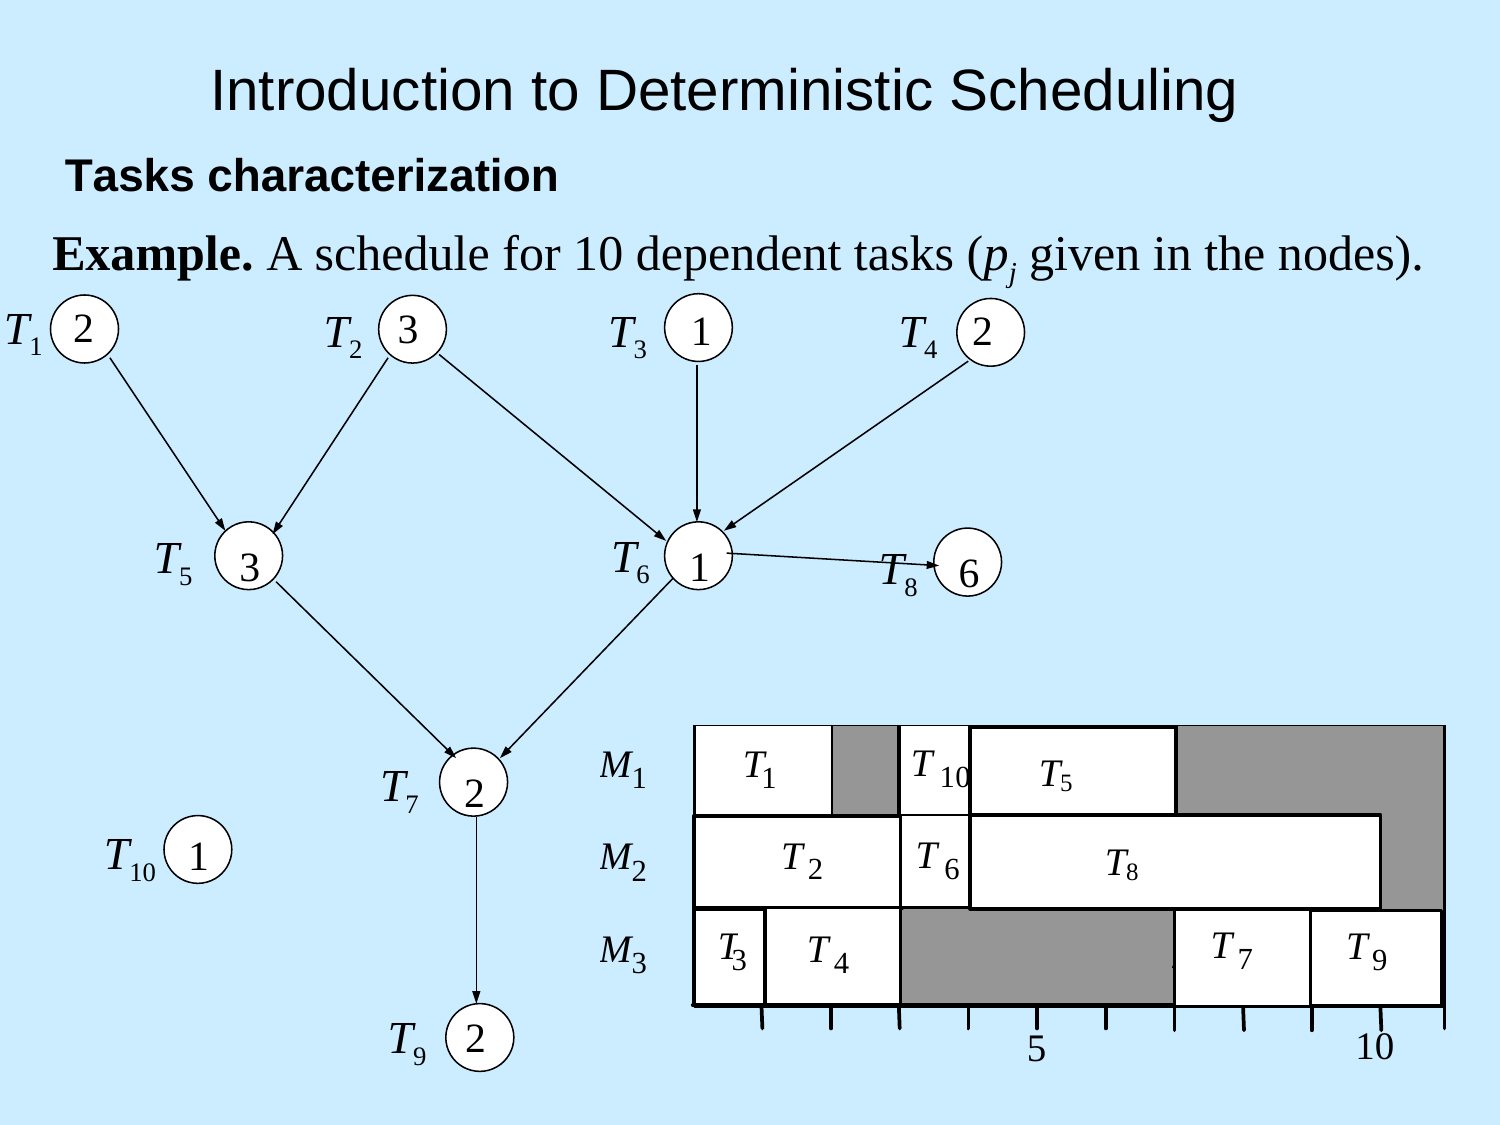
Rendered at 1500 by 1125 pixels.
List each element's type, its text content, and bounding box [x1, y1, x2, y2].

text_box T5 [138, 520, 258, 633]
text_box T8 [864, 531, 983, 644]
text_box 1 [713, 295, 772, 402]
text_box 3 [428, 294, 478, 387]
text_box 1 [716, 526, 733, 585]
text_box T4 [883, 293, 1003, 406]
text_box 2 [957, 296, 1063, 388]
text_box 2 [69, 292, 140, 395]
text_box T1 [0, 290, 69, 403]
title Introduction to Deterministic Scheduling [0, 12, 1450, 163]
text_box [189, 815, 217, 821]
text_box T6 [596, 518, 716, 631]
text_box Tasks characterization [49, 137, 1338, 208]
text_box 2 [450, 1003, 506, 1068]
text_box T3 [593, 293, 713, 406]
text_box Example. A schedule for 10 dependent tasks (pj given in the nodes). [37, 212, 1500, 297]
text_box [465, 1068, 495, 1072]
text_box 6 [983, 531, 1002, 593]
text_box T7 [365, 748, 484, 861]
text_box 2 [484, 749, 508, 815]
text_box 3 [258, 523, 283, 589]
text_box 1 [189, 821, 269, 927]
text_box T2 [308, 293, 428, 406]
chart [600, 725, 1450, 1080]
text_box T9 [372, 1000, 453, 1113]
text_box [506, 1015, 514, 1060]
text_box T10 [88, 816, 189, 929]
